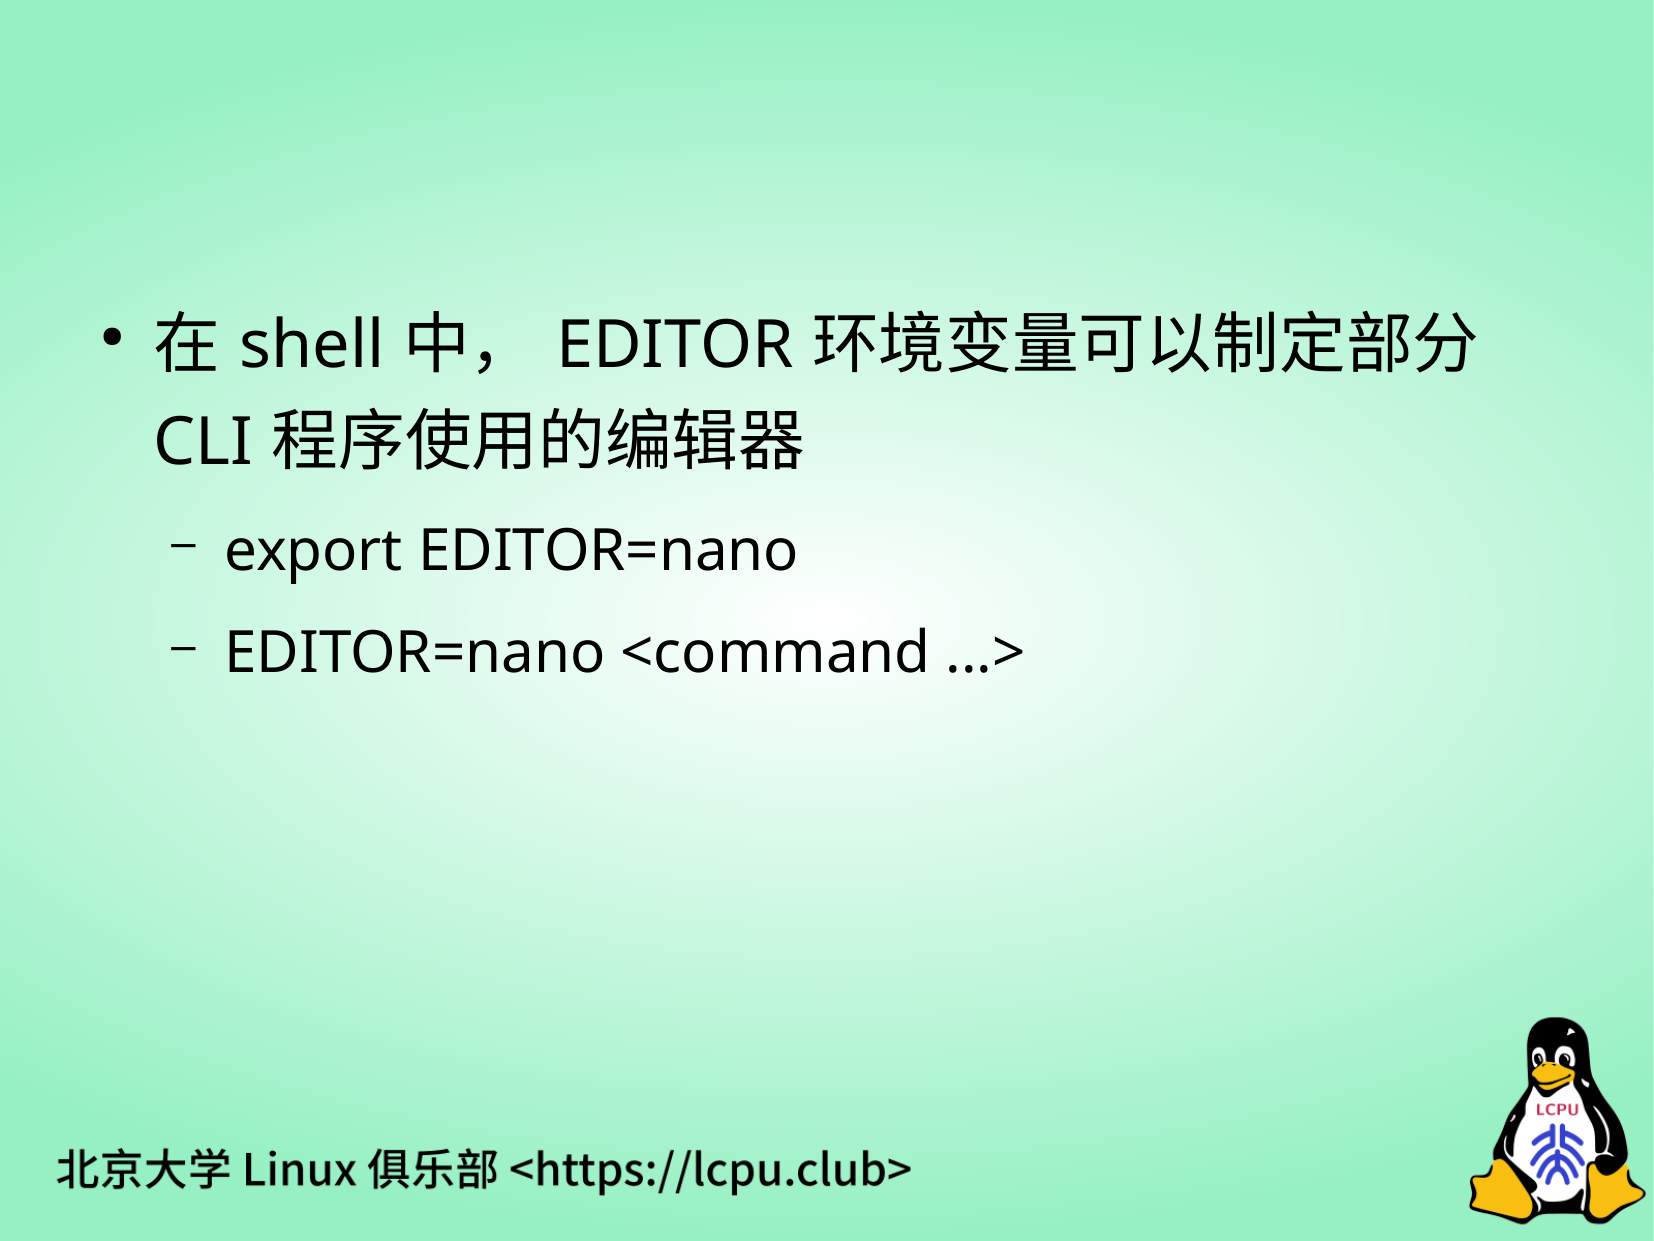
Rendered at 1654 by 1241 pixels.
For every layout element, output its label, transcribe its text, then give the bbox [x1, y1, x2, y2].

picture [0, 0, 1654, 1241]
list 在shell中，EDITOR环境变量可以制定部分CLI程序使用的编辑器 export EDITOR=nano EDITOR=nano <command ...> [82, 290, 1571, 1010]
